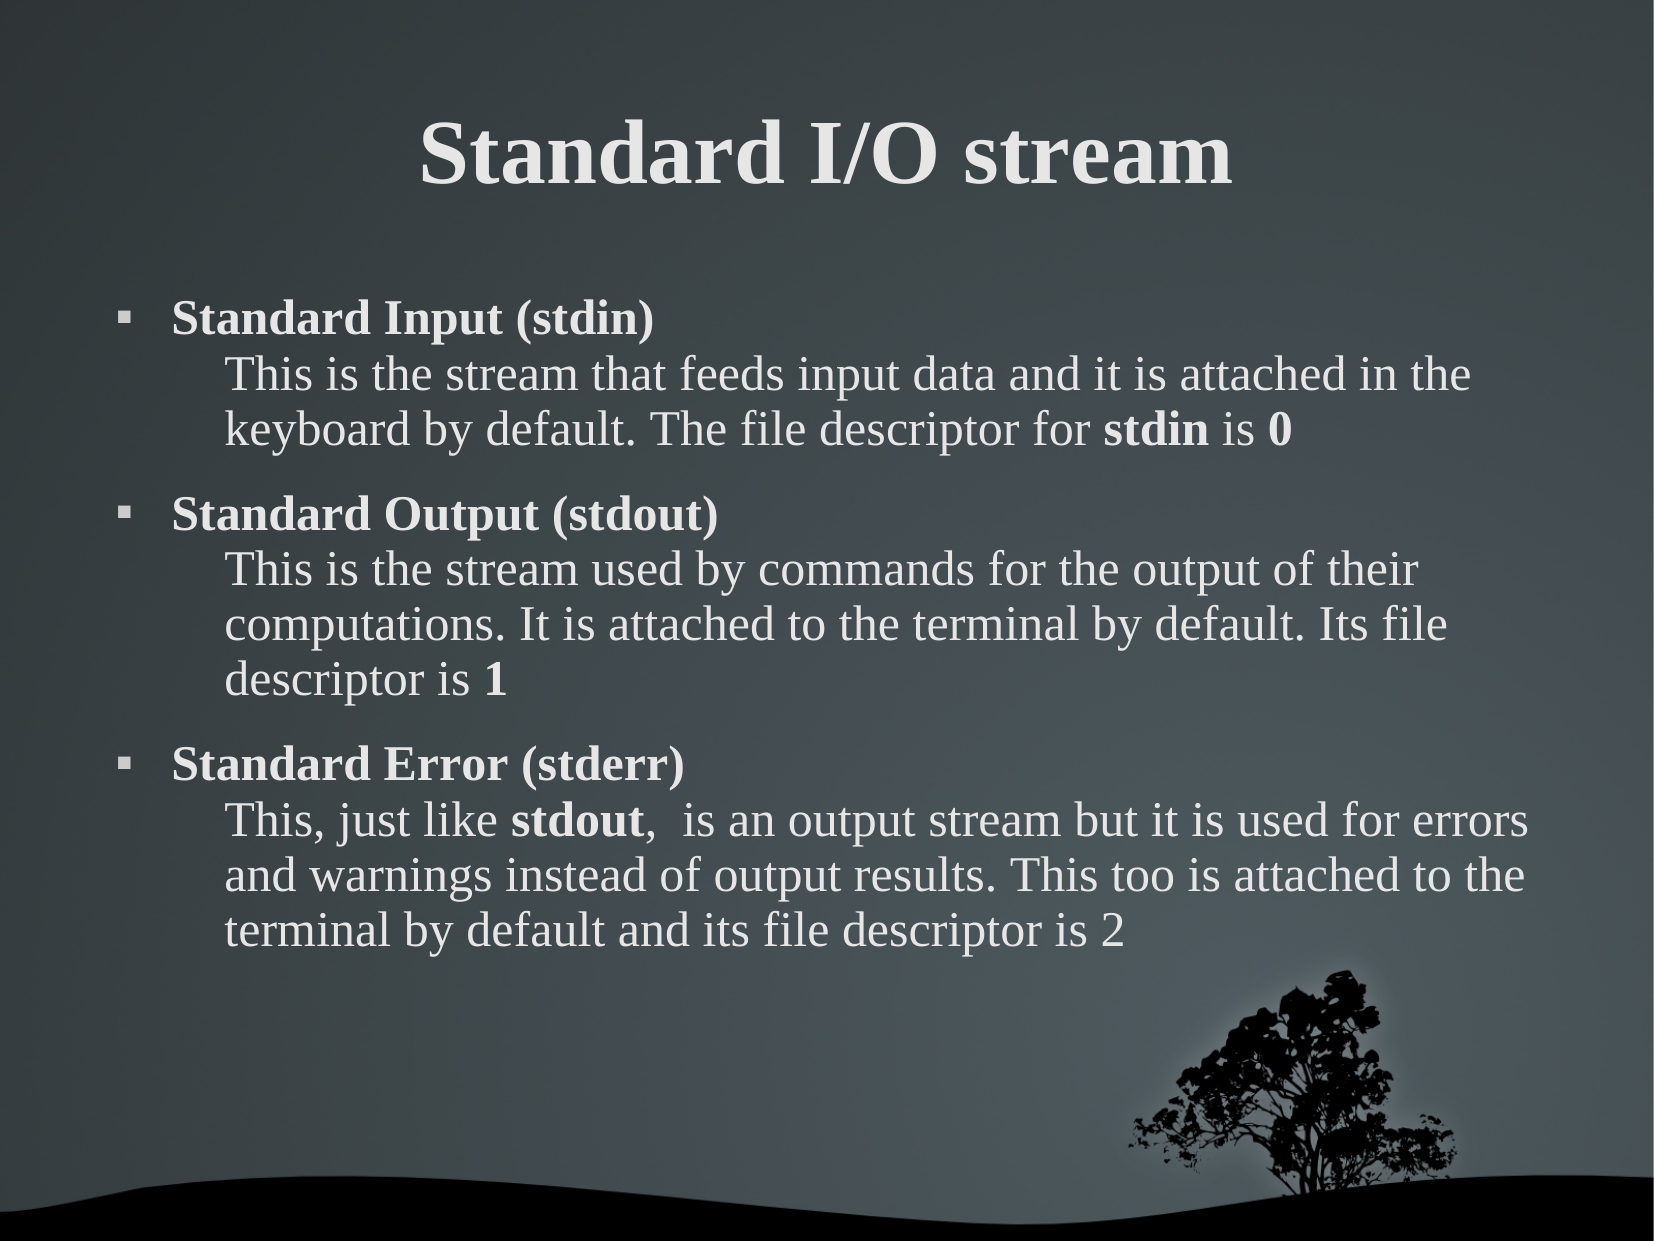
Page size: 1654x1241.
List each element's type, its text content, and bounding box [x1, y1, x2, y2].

picture [0, 0, 1654, 1241]
title Standard I/O stream [82, 33, 1571, 273]
list Standard Input (stdin) This is the stream that feeds input data and it is attached in the keyboard by default. The file descriptor for stdin is 0 Standard Output (stdout) This is the stream used by commands for the output of their computations. It is attached to the terminal by default. Its file descriptor is 1 Standard Error (stderr) This, just like stdout, is an output stream but it is used for errors and warnings instead of output results. This too is attached to the terminal by default and its file descriptor is 2 [82, 290, 1571, 1109]
